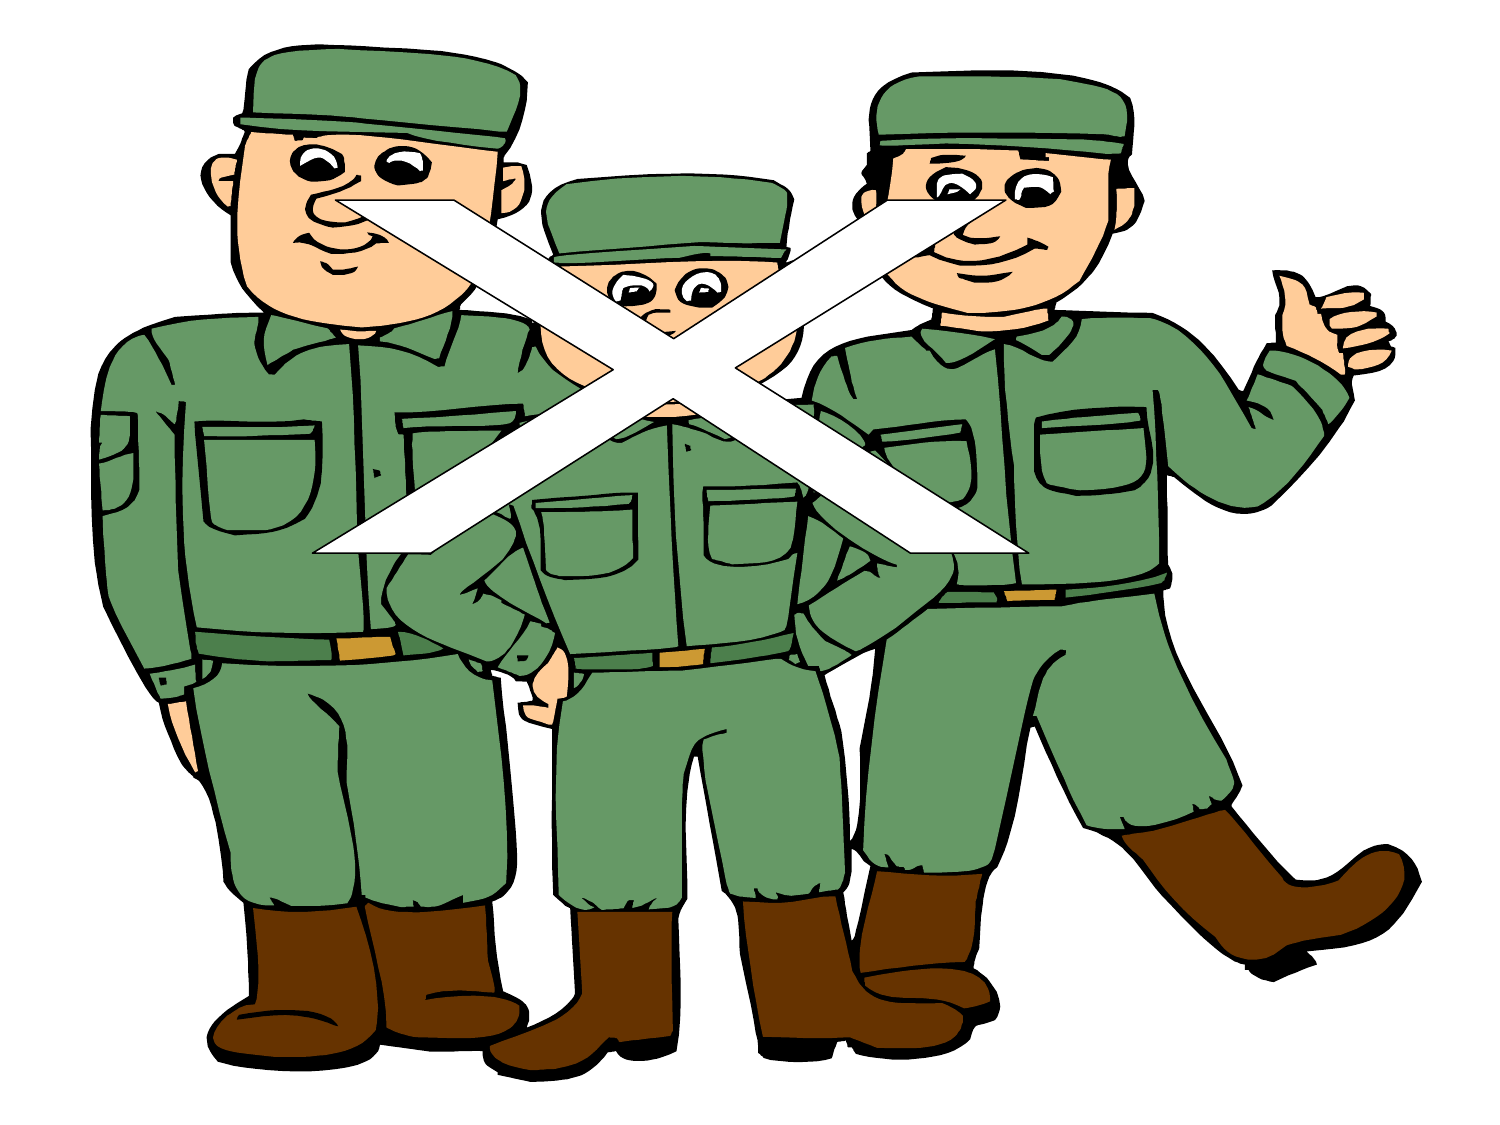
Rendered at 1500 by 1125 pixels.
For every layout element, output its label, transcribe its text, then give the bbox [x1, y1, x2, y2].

text_box X [312, 200, 1029, 554]
picture [87, 37, 1422, 1083]
